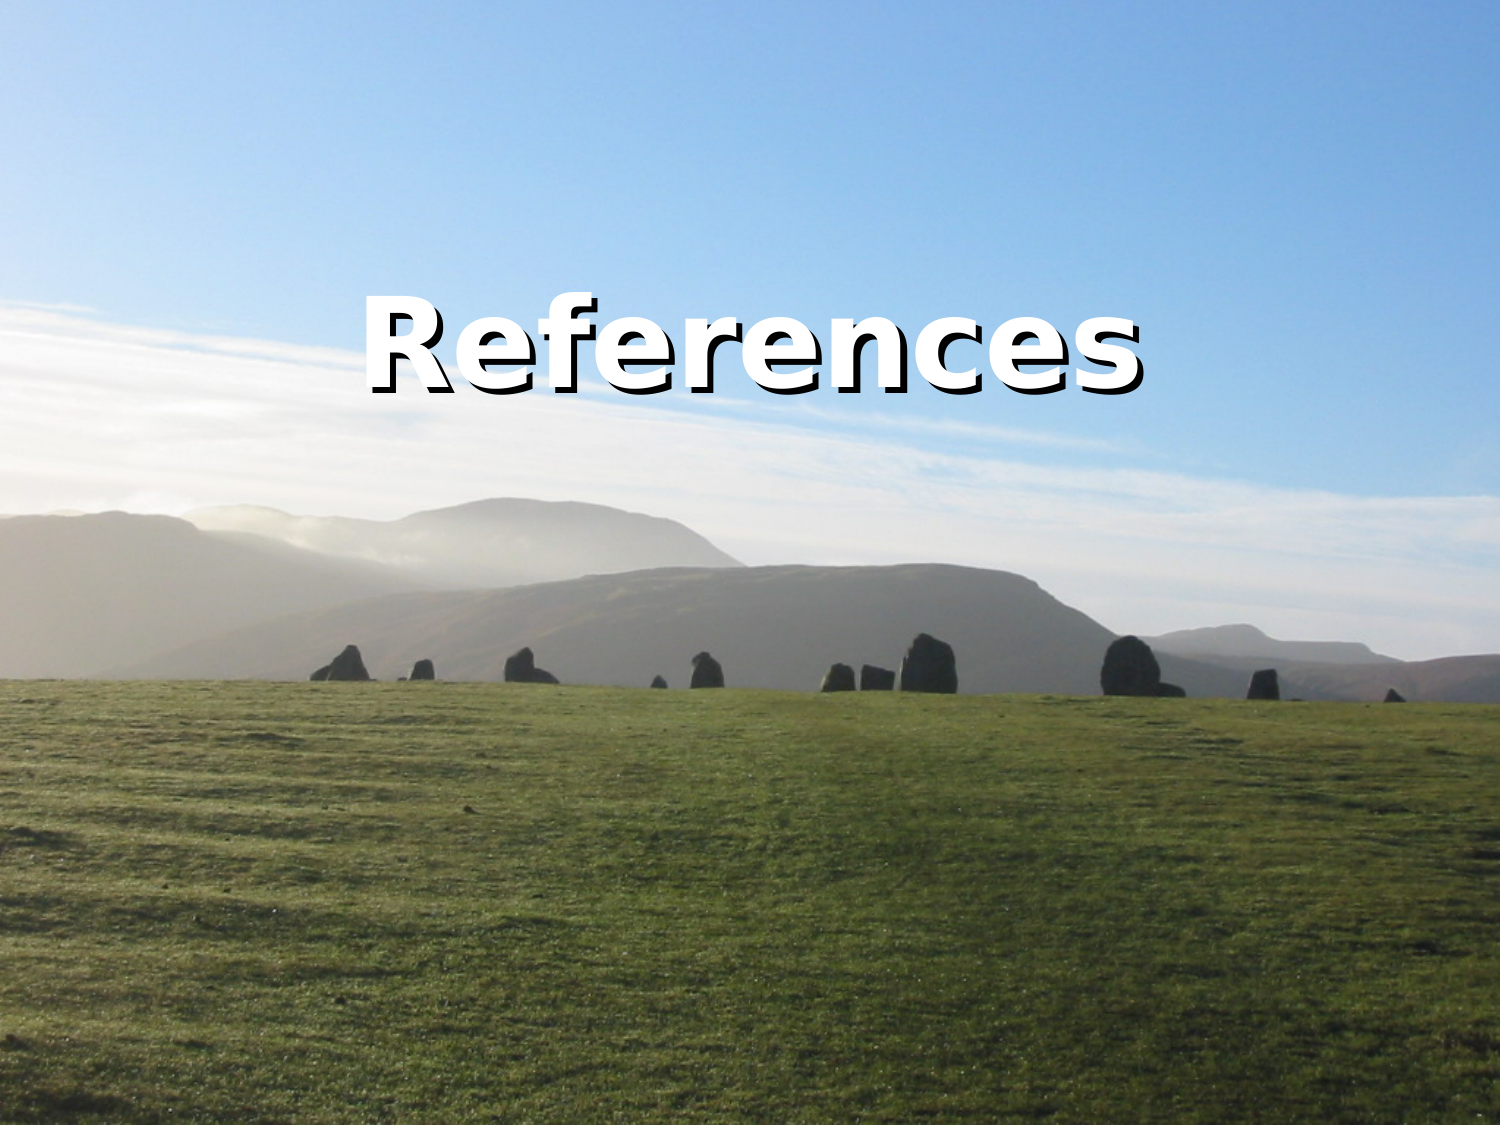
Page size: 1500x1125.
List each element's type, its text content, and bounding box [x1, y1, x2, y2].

title References [112, 237, 1388, 425]
picture [0, 0, 1500, 1125]
